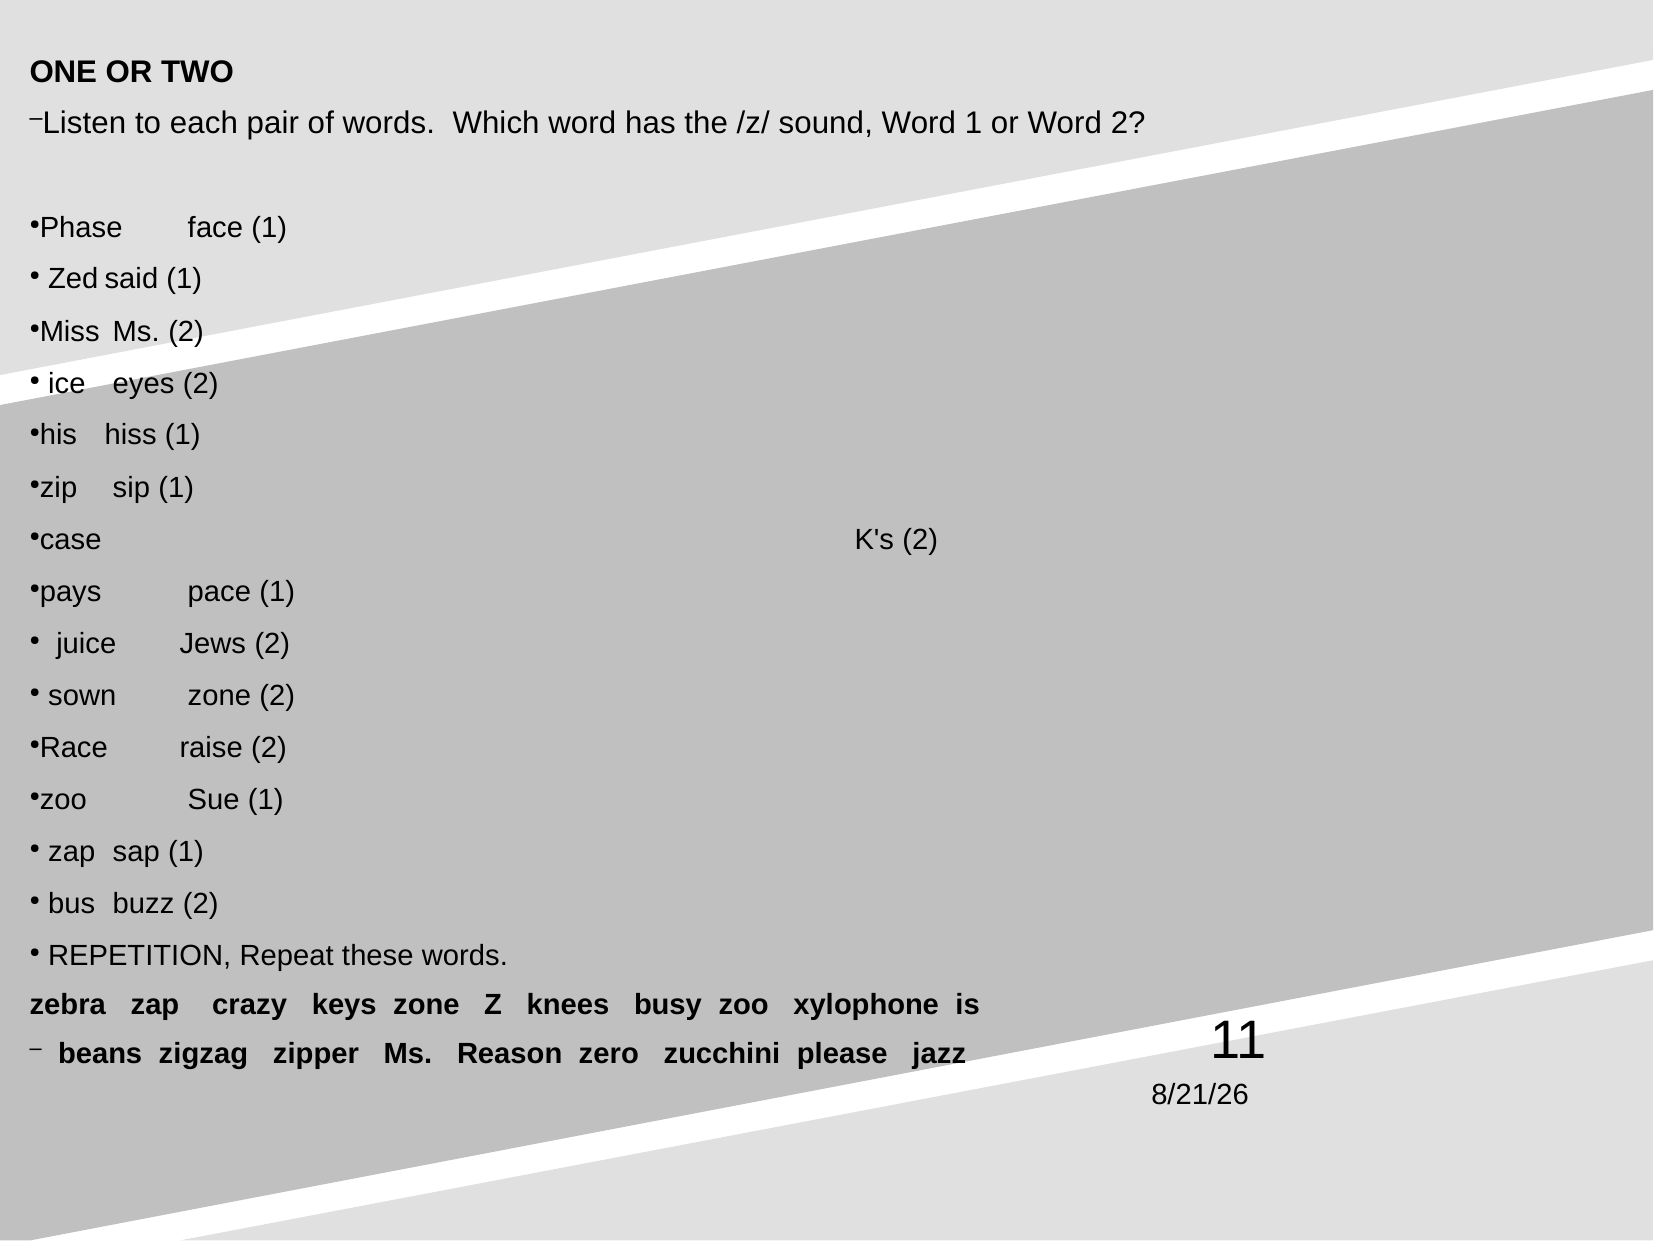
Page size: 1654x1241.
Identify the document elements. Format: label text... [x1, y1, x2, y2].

list ONE OR TWO Listen to each pair of words. Which word has the /z/ sound, Word 1 or Word 2? Phase face (1) Zed said (1) Miss Ms. (2) ice eyes (2) his hiss (1) zip sip (1) case K's (2) pays pace (1) juice Jews (2) sown zone (2) Race raise (2) zoo Sue (1) zap sap (1) bus buzz (2) REPETITION, Repeat these words. zebra zap crazy keys zone Z knees busy zoo xylophone is beans zigzag zipper Ms. Reason zero zucchini please jazz [29, 58, 1561, 1156]
text_box [1151, 1004, 1624, 1161]
